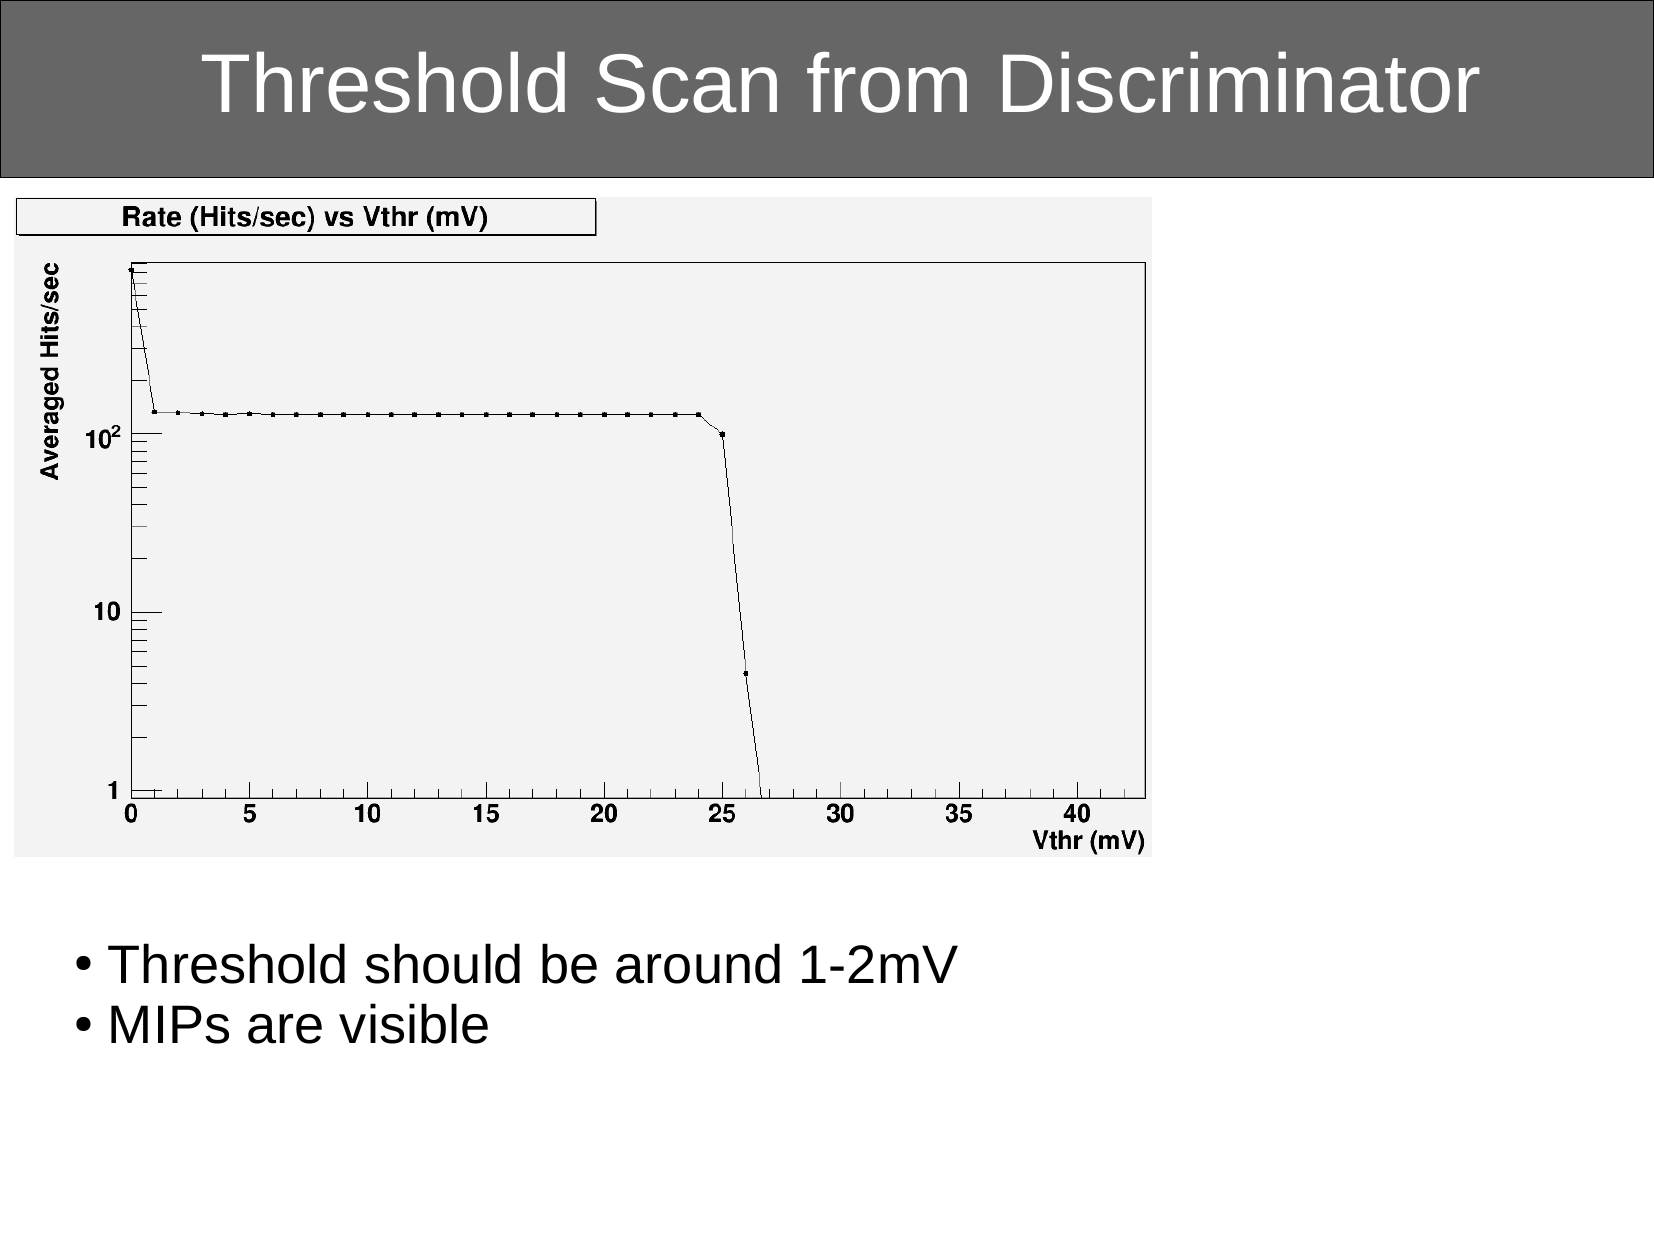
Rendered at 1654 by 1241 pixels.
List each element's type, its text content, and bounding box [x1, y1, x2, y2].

text_box Threshold Scan from Discriminator [59, 29, 1625, 138]
picture [14, 197, 1152, 857]
text_box Threshold should be around 1-2mV MIPs are visible [59, 927, 1565, 1063]
